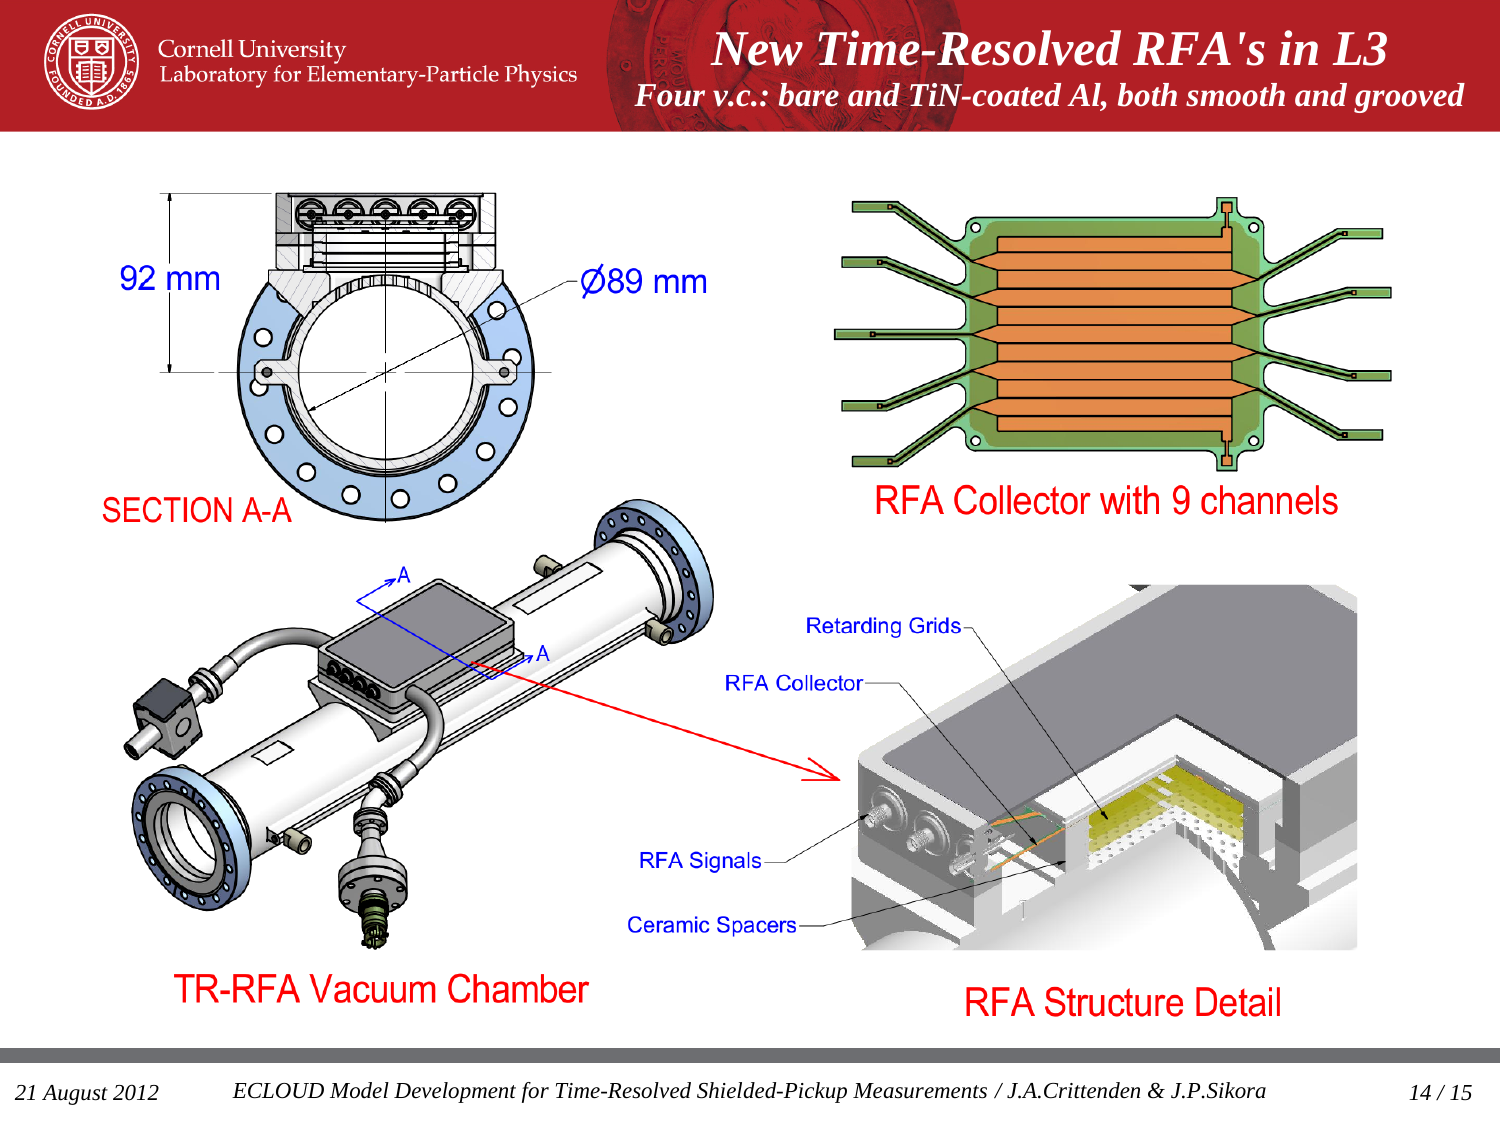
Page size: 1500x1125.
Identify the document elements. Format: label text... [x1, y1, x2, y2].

title New Time-Resolved RFA's in L3 Four v.c.: bare and TiN-coated Al, both smooth and grooved [600, 7, 1500, 128]
picture [75, 166, 1426, 1041]
picture [0, 0, 1500, 132]
